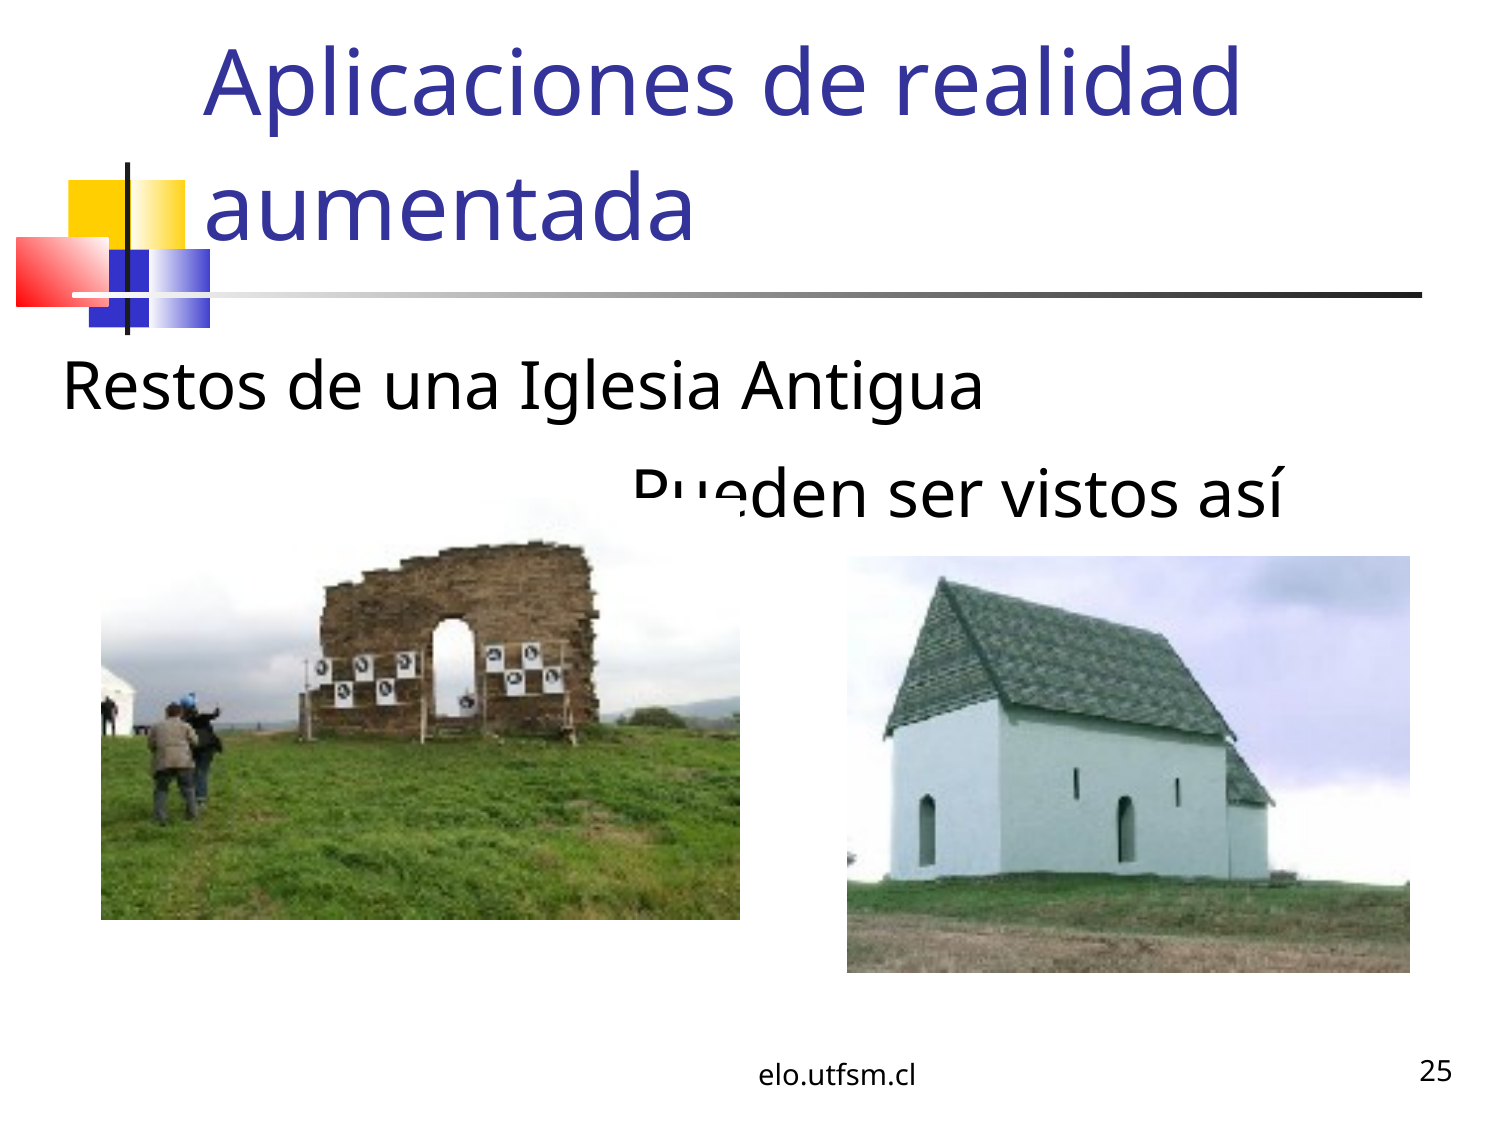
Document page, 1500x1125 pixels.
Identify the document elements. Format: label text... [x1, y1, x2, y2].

picture [101, 498, 740, 920]
list Restos de una Iglesia Antigua Pueden ser vistos así [46, 331, 1469, 1007]
text_box elo.utfsm.cl [599, 1024, 1075, 1100]
title Aplicaciones de realidad aumentada [188, 35, 1269, 276]
picture [847, 556, 1410, 973]
text_box 19 [1155, 1024, 1468, 1100]
